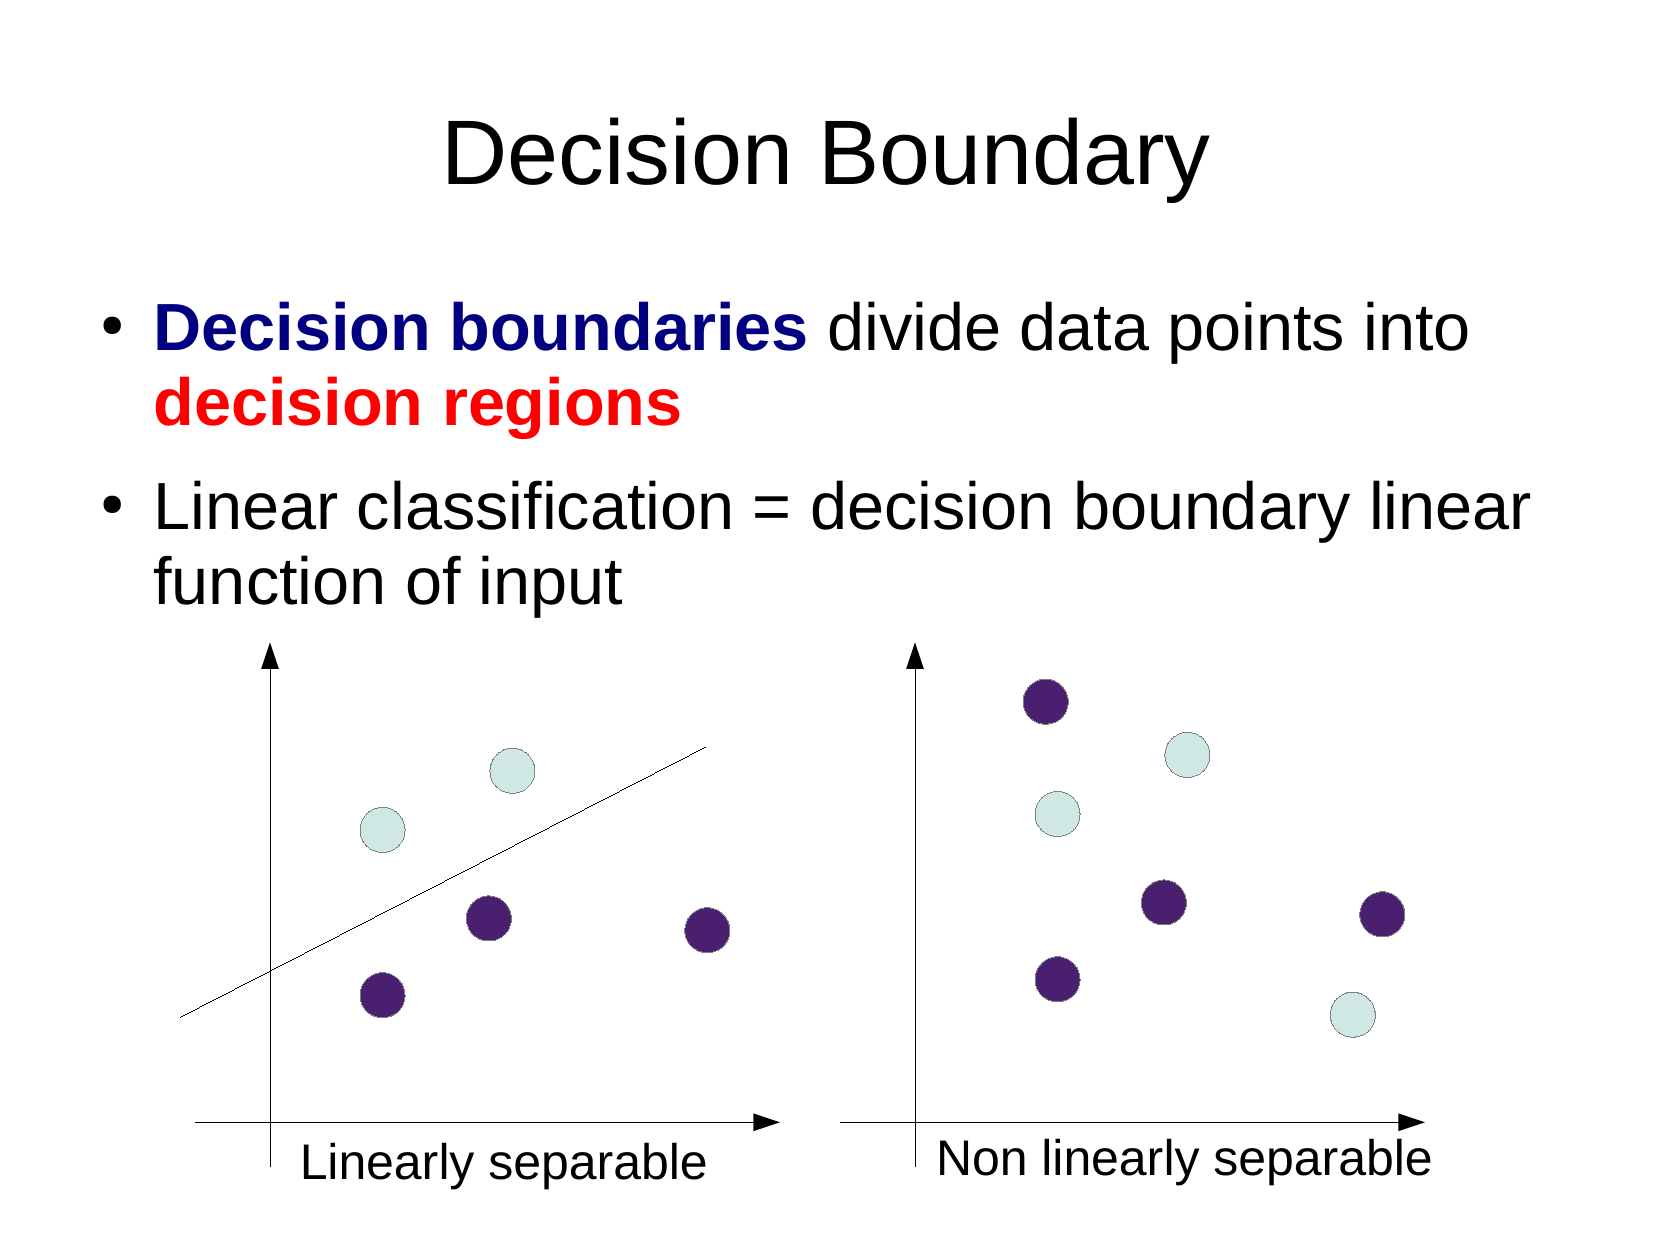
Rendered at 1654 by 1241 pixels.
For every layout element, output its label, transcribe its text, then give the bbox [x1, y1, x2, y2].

text_box [466, 895, 512, 941]
text_box [1035, 791, 1081, 837]
text_box [1035, 956, 1081, 1002]
text_box [1141, 879, 1187, 925]
text_box [1330, 992, 1376, 1038]
text_box [1164, 732, 1210, 778]
text_box Non linearly separable [921, 1122, 1448, 1193]
text_box [1359, 891, 1405, 937]
text_box [360, 807, 406, 853]
text_box Linearly separable [285, 1126, 723, 1198]
title Decision Boundary [82, 49, 1571, 257]
list Decision boundaries divide data points into decision regions Linear classification = decision boundary linear function of input [82, 290, 1571, 1109]
text_box [1023, 679, 1069, 725]
text_box [360, 972, 406, 1018]
text_box [684, 907, 730, 953]
text_box [489, 748, 535, 794]
